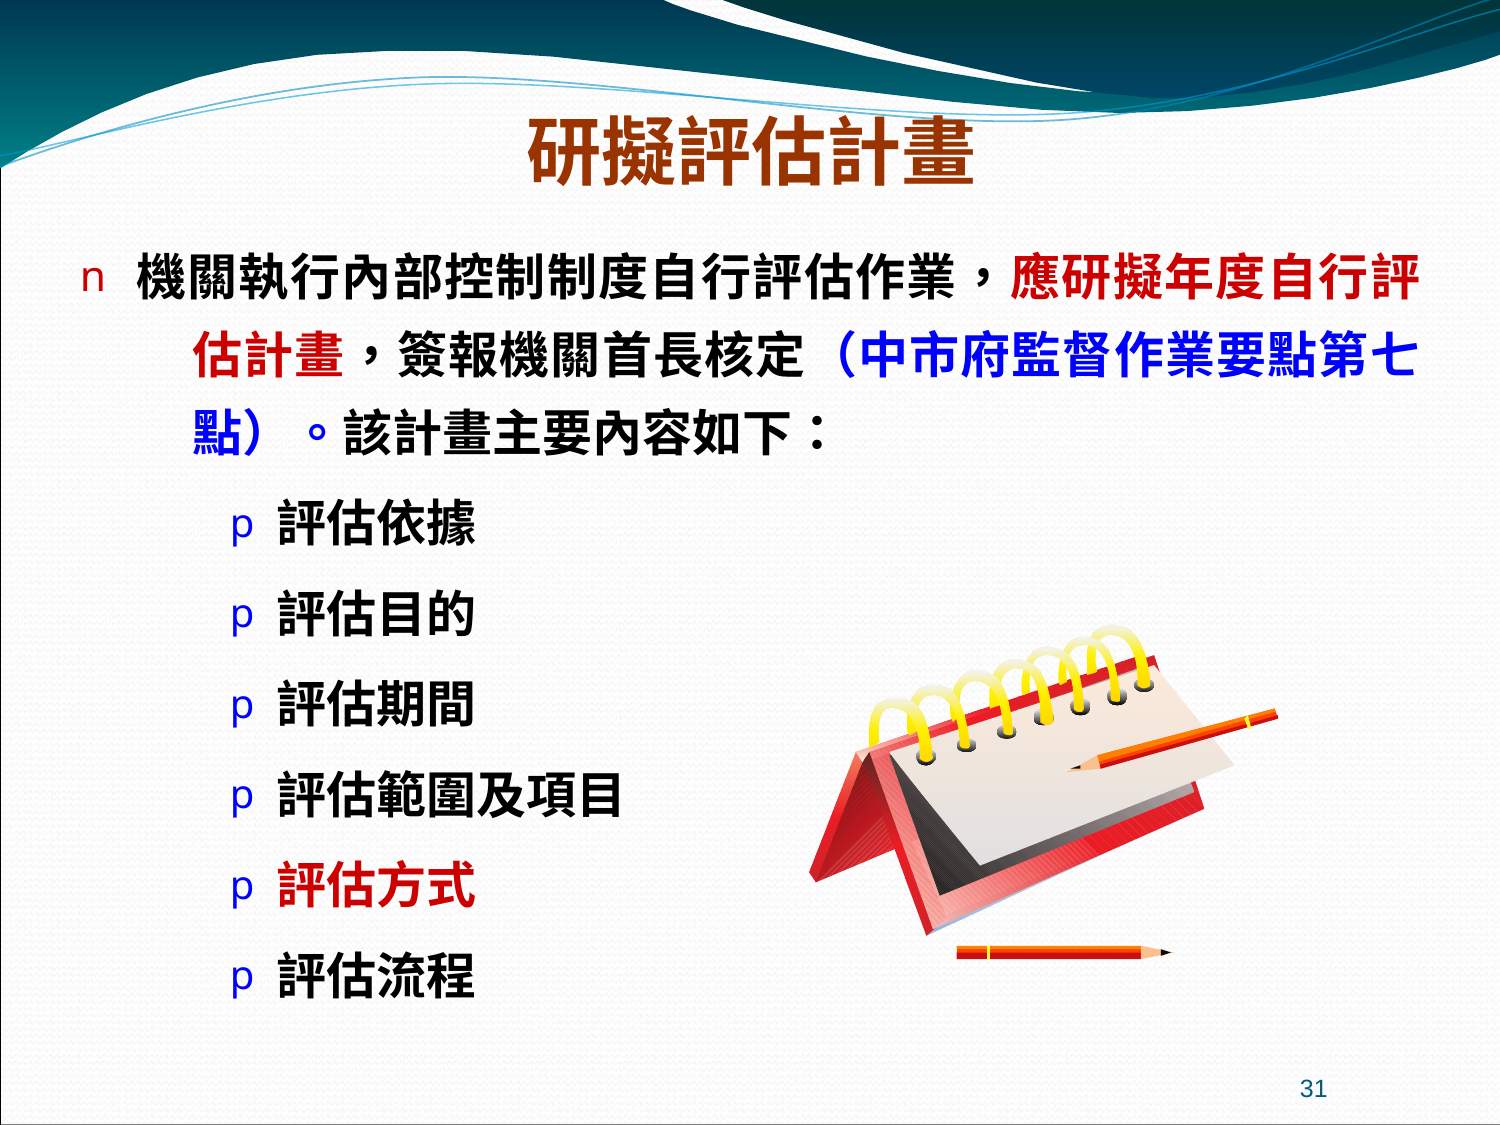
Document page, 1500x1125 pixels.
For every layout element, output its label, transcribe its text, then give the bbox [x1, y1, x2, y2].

title 研擬評估計畫 [76, 42, 1427, 195]
picture [809, 621, 1279, 960]
text_box [1299, 1047, 1426, 1103]
text_box 機關執行內部控制制度自行評估作業，應研擬年度自行評估計畫，簽報機關首長核定（中市府監督作業要點第七點）。該計畫主要內容如下： 評估依據 評估目的 評估期間 評估範圍及項目 評估方式 評估流程 [65, 220, 1435, 1047]
